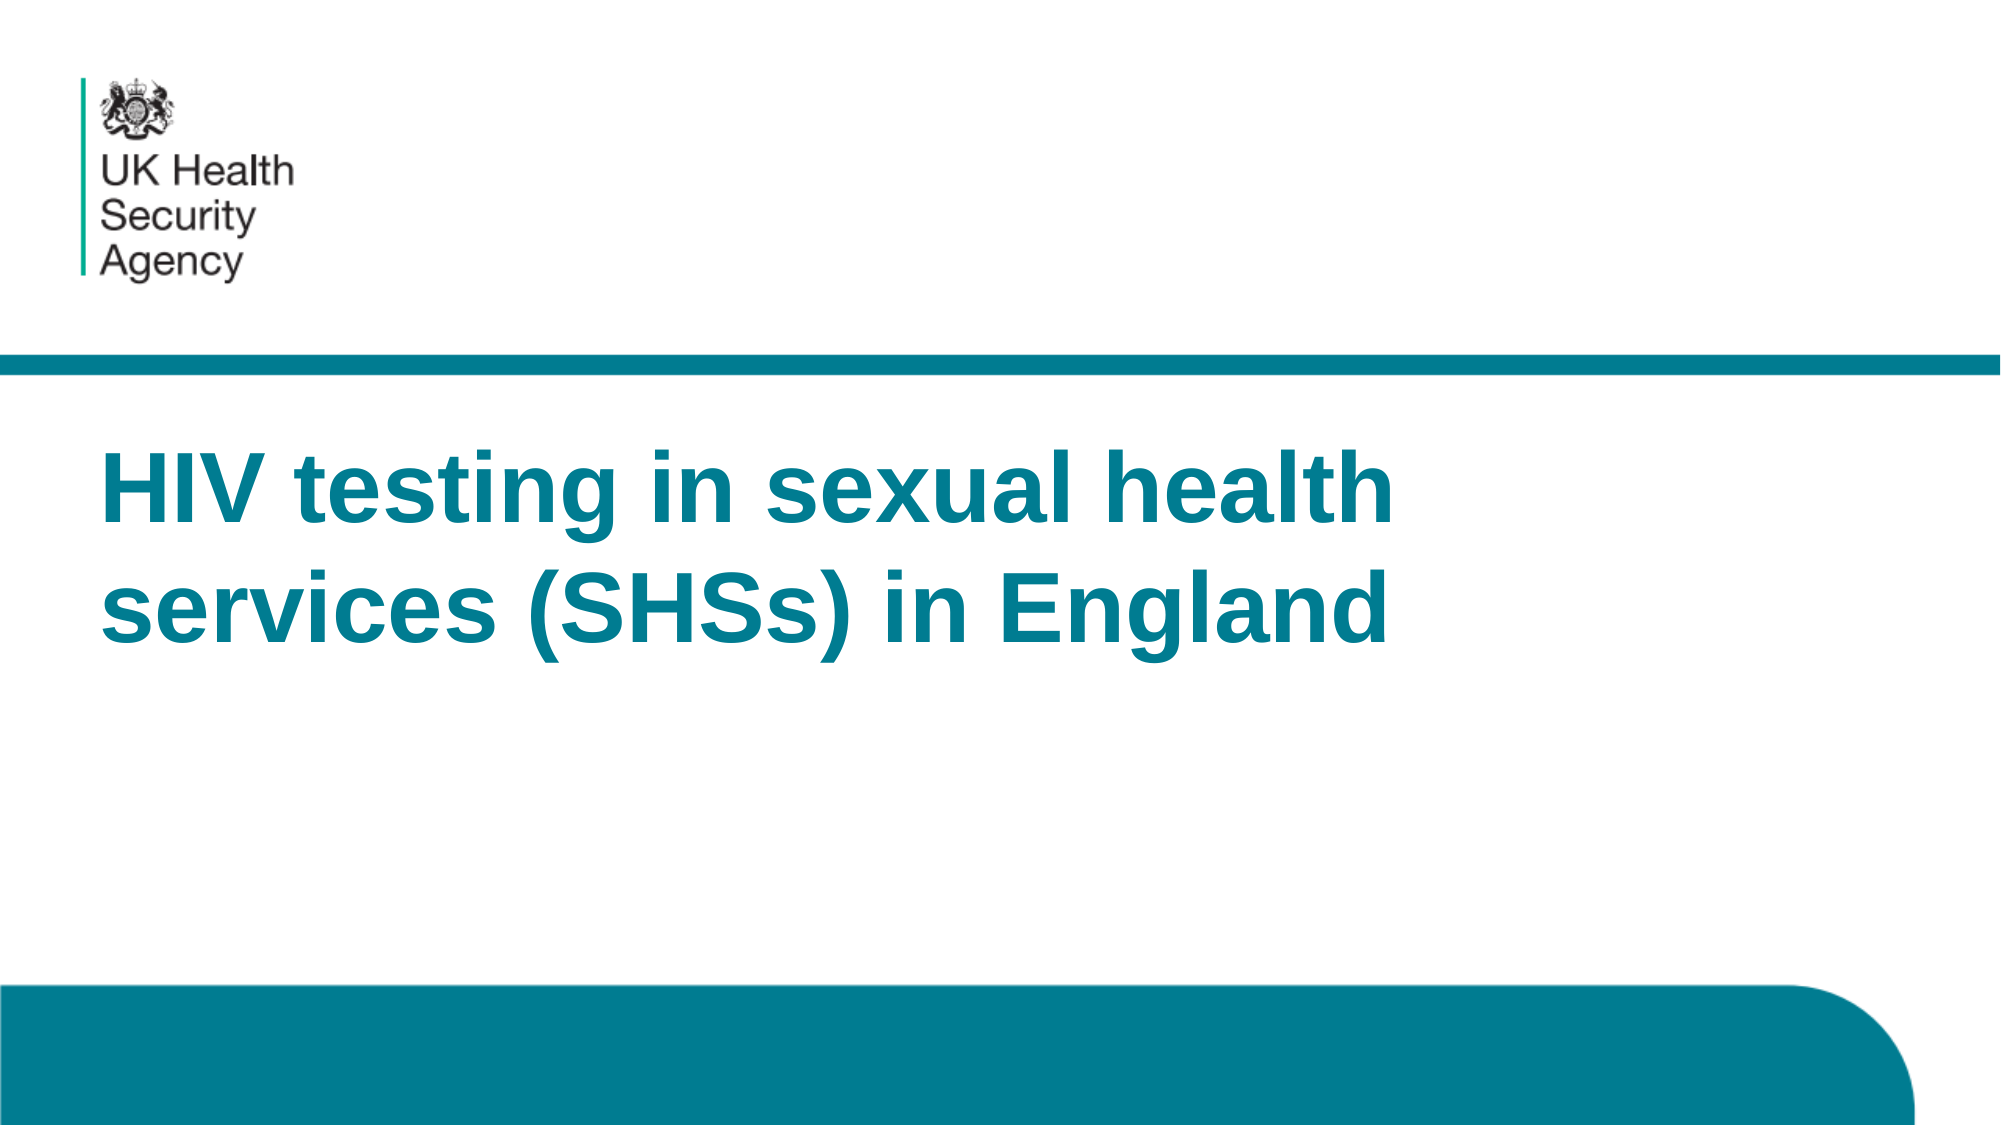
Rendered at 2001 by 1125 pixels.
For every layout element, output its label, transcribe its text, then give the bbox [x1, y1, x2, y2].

title HIV testing in sexual health services (SHSs) in England [84, 414, 1804, 807]
